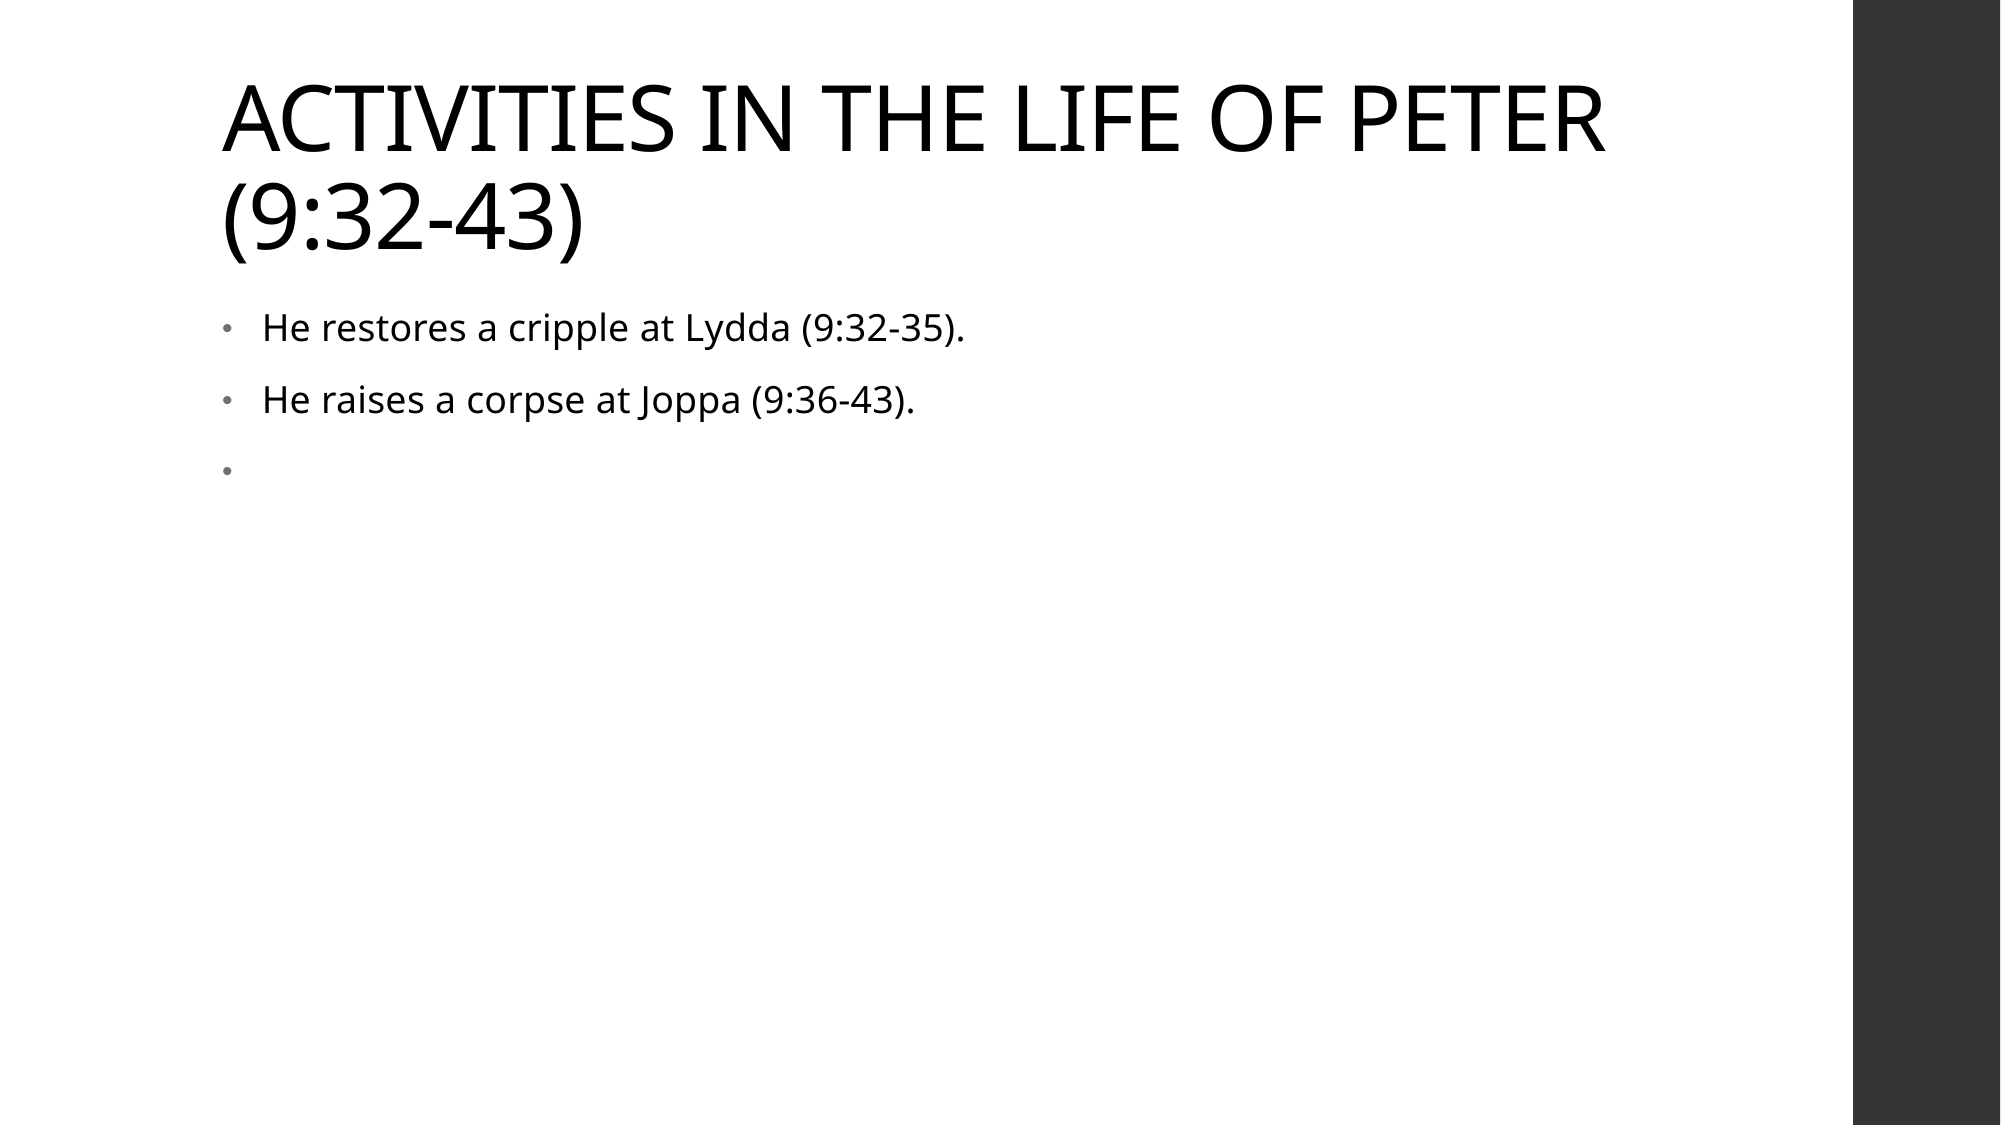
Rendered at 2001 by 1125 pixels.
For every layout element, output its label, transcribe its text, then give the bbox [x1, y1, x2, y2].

list He restores a cripple at Lydda (9:32-35). He raises a corpse at Joppa (9:36-43). [206, 299, 1617, 1014]
title ACTIVITIES IN THE LIFE OF PETER (9:32-43) [206, 60, 1797, 278]
